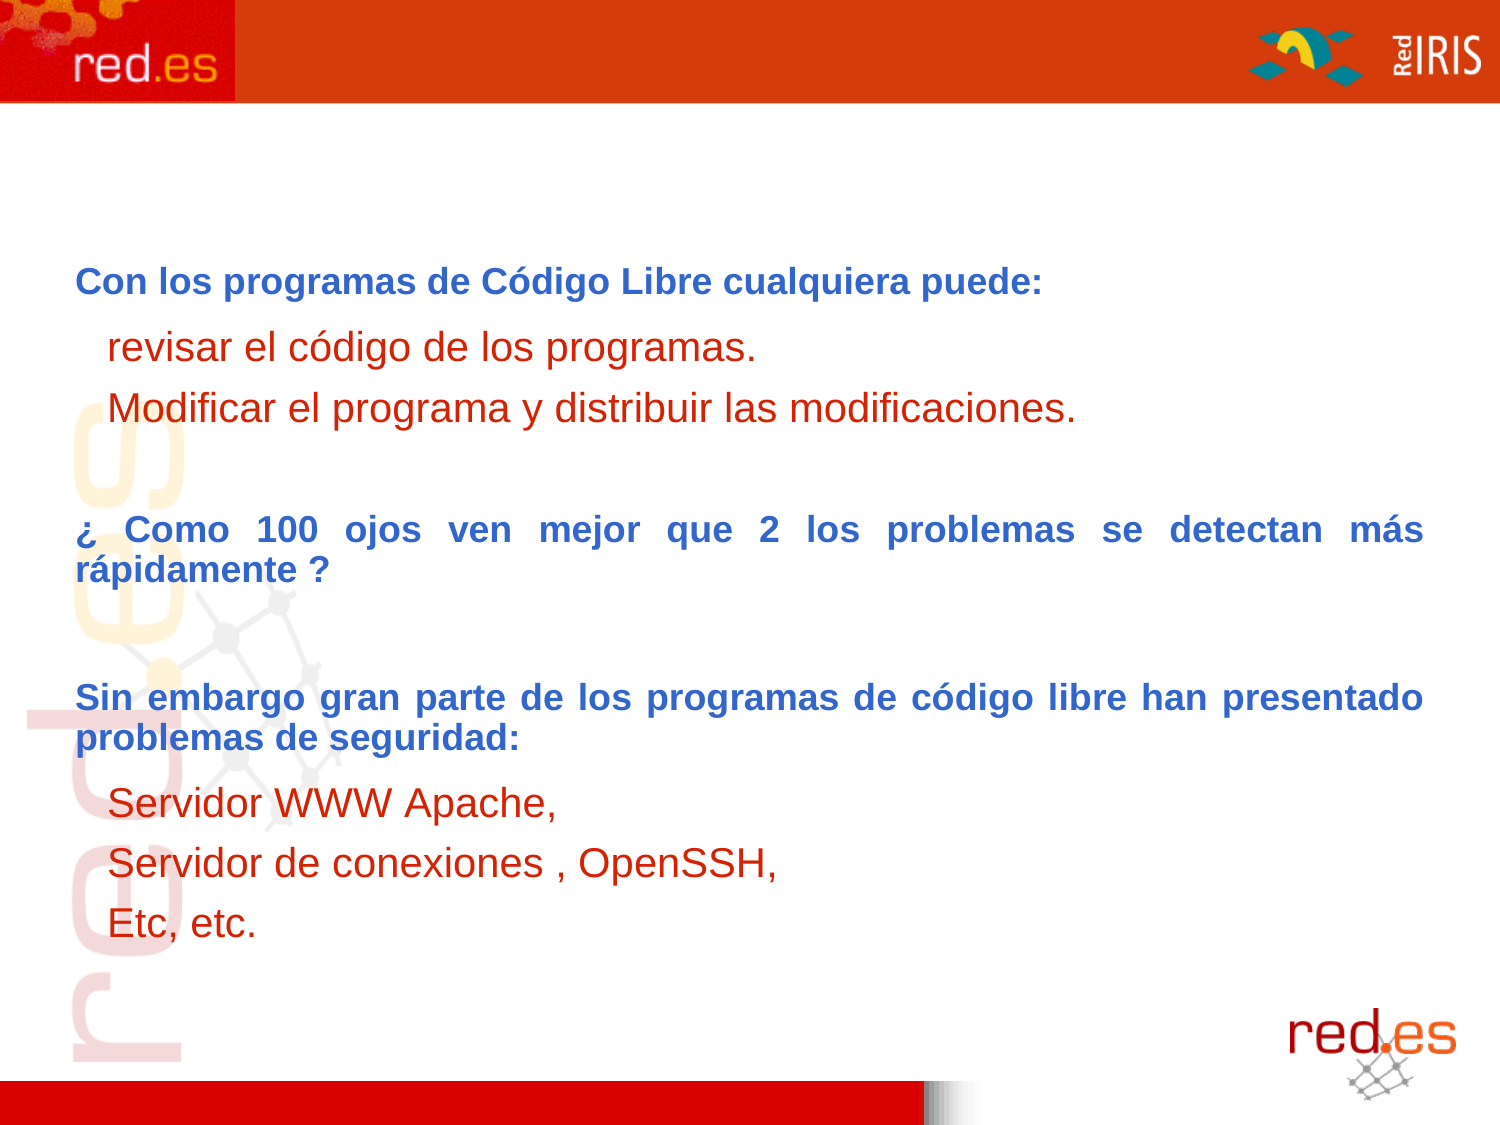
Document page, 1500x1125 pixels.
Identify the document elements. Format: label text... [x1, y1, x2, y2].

list Con los programas de Código Libre cualquiera puede: revisar el código de los programas. Modificar el programa y distribuir las modificaciones. ¿ Como 100 ojos ven mejor que 2 los problemas se detectan más rápidamente ? Sin embargo gran parte de los programas de código libre han presentado problemas de seguridad: Servidor WWW Apache, Servidor de conexiones , OpenSSH, Etc, etc. [75, 262, 1426, 1006]
picture [1248, 27, 1481, 87]
picture [0, 0, 235, 101]
picture [0, 1008, 1500, 1125]
picture [27, 400, 345, 1062]
